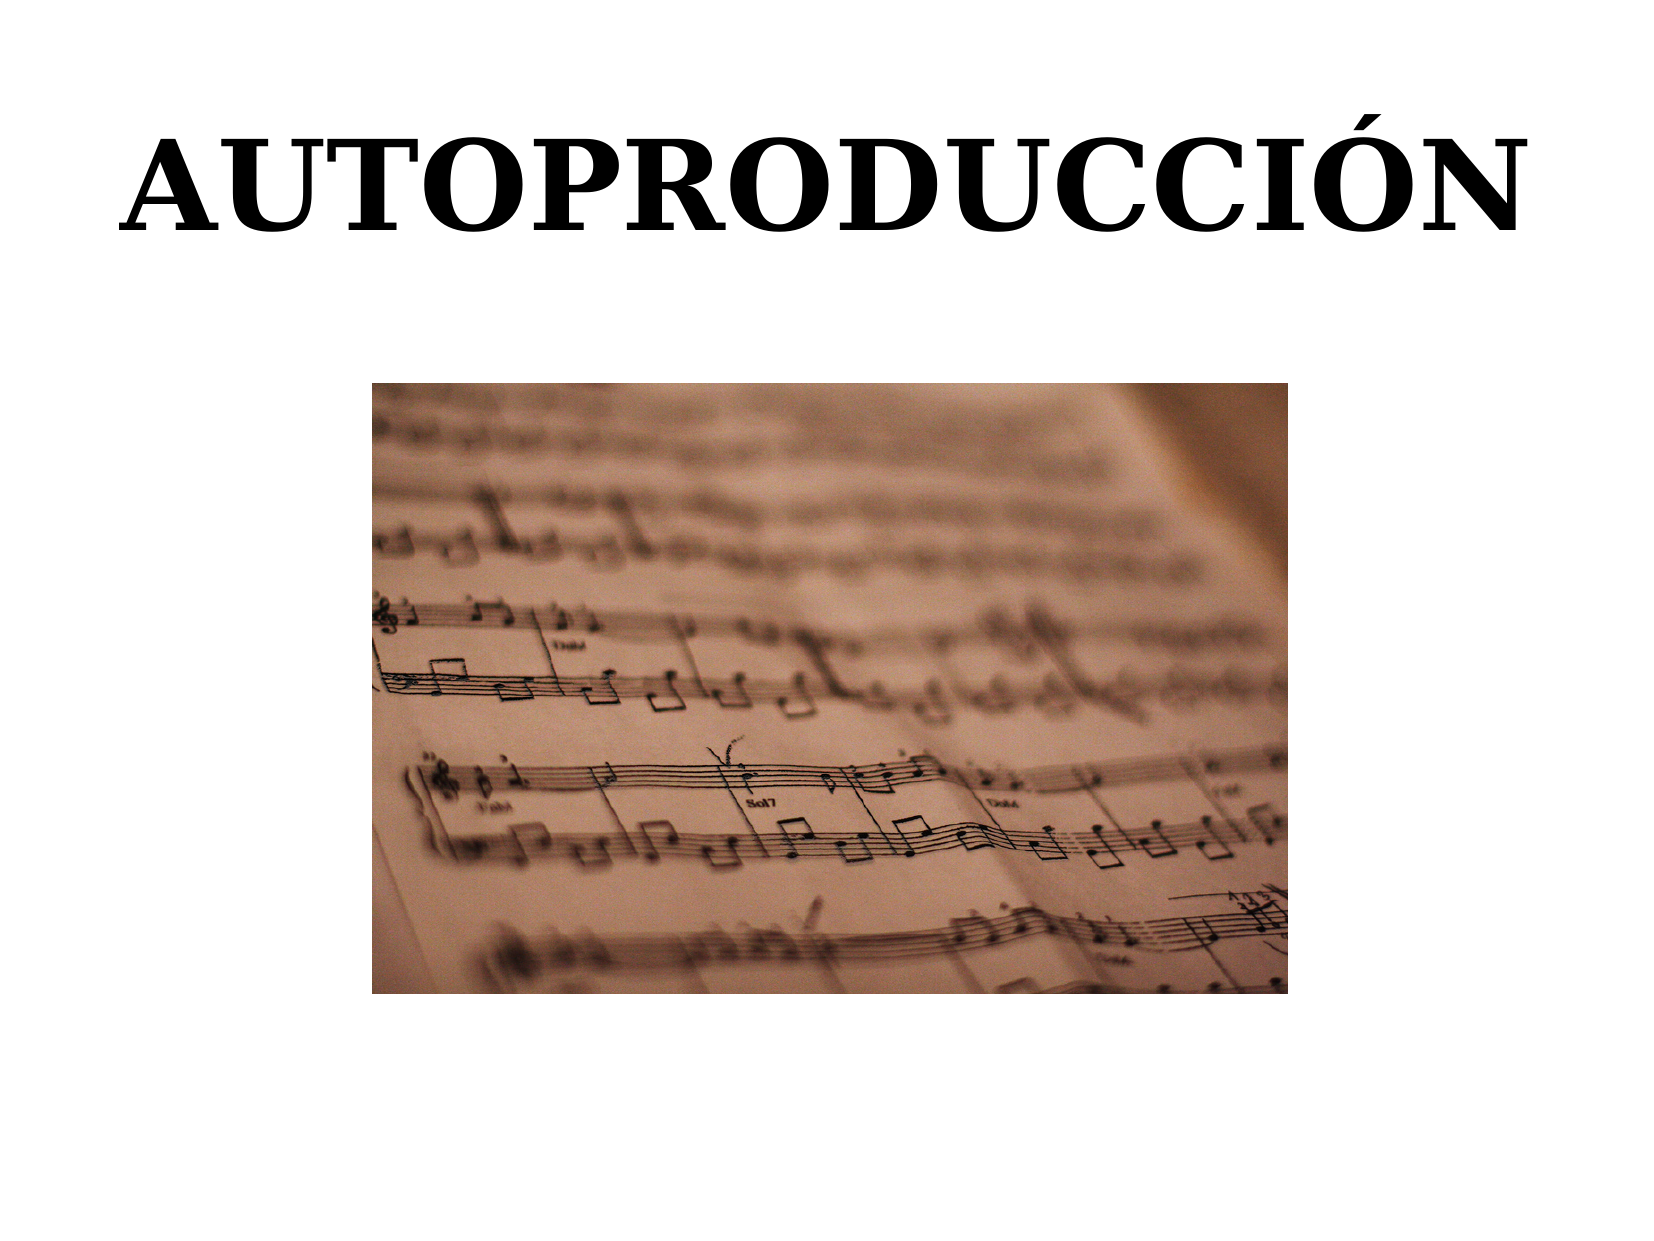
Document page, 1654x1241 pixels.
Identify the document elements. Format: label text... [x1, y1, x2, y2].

picture [372, 383, 1288, 994]
title AUTOPRODUCCIÓN [0, 82, 1654, 290]
